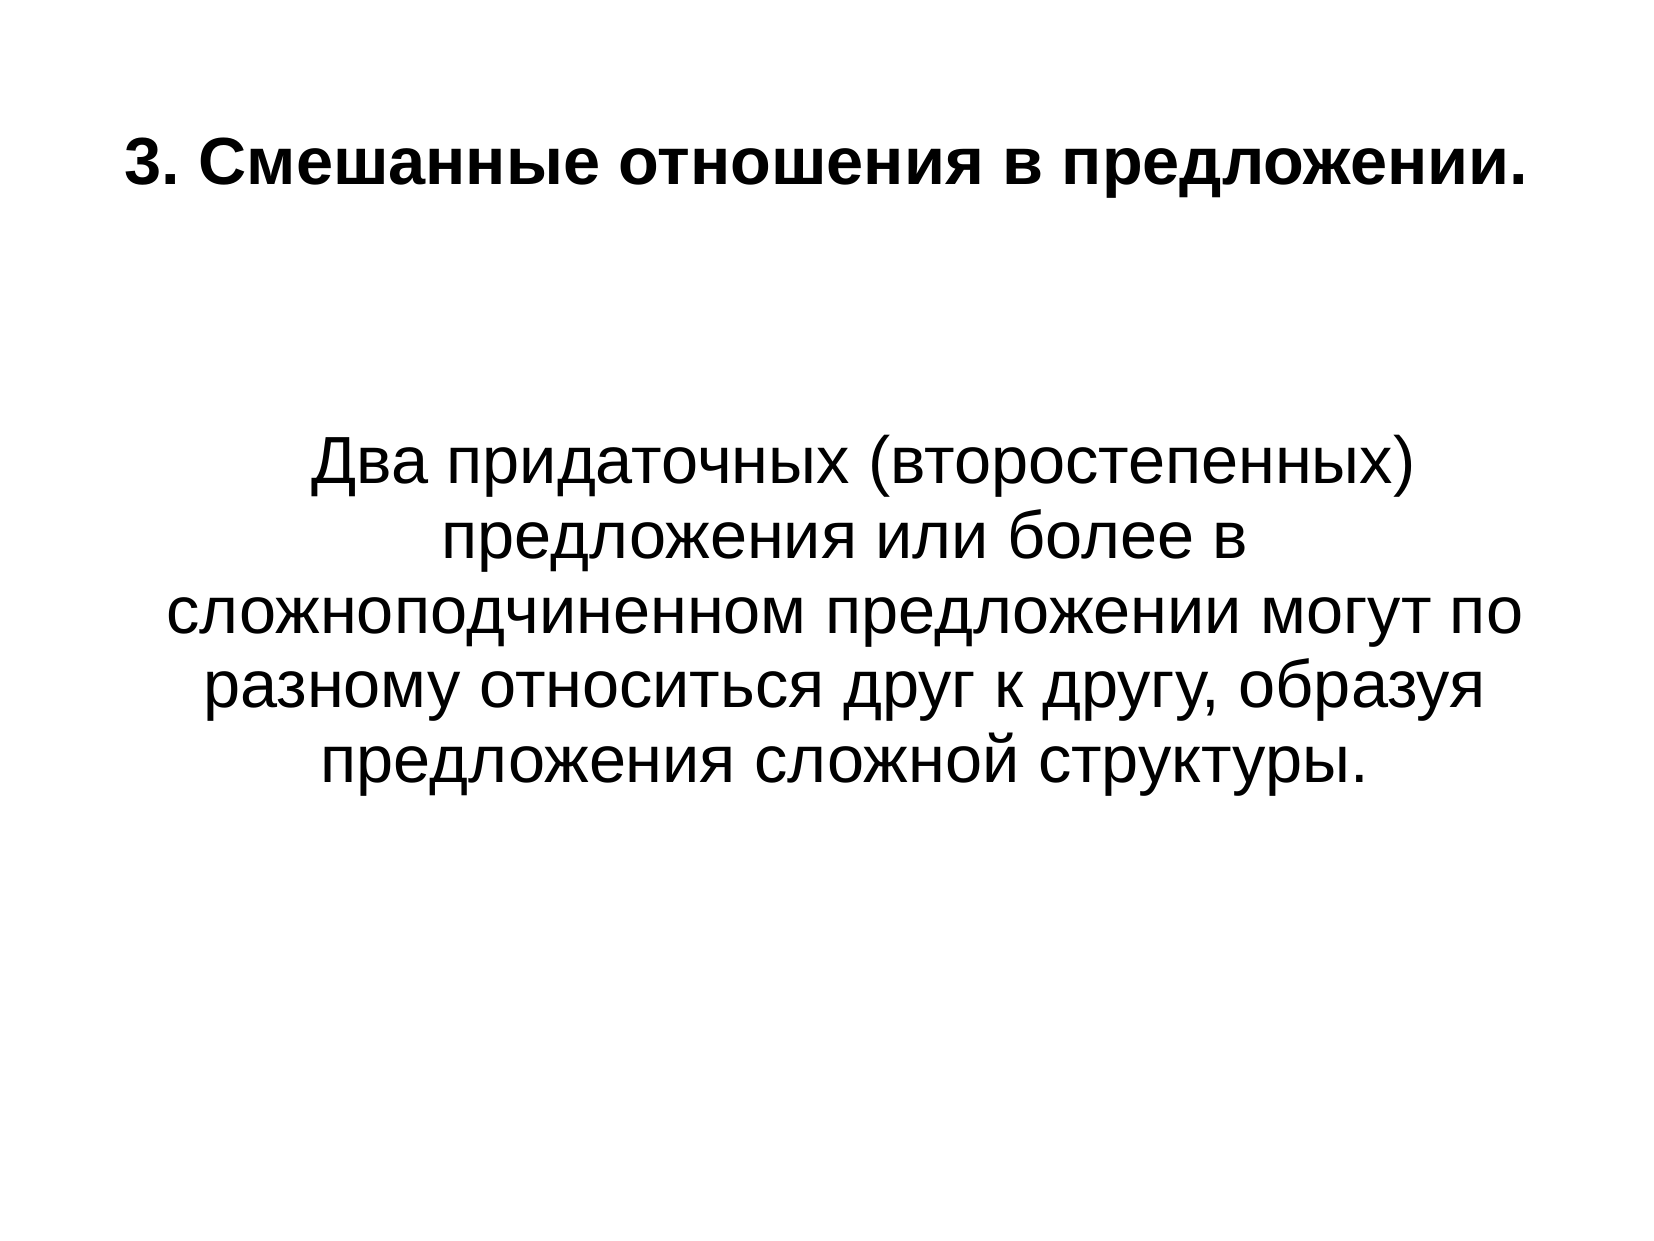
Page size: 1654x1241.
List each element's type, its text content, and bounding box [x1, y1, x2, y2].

subtitle 3. Смешанные отношения в предложении. Два придаточных (второстепенных) предложения или более в сложноподчиненном предложении могут по разному относиться друг к другу, образуя предложения сложной структуры. [82, 49, 1571, 1109]
